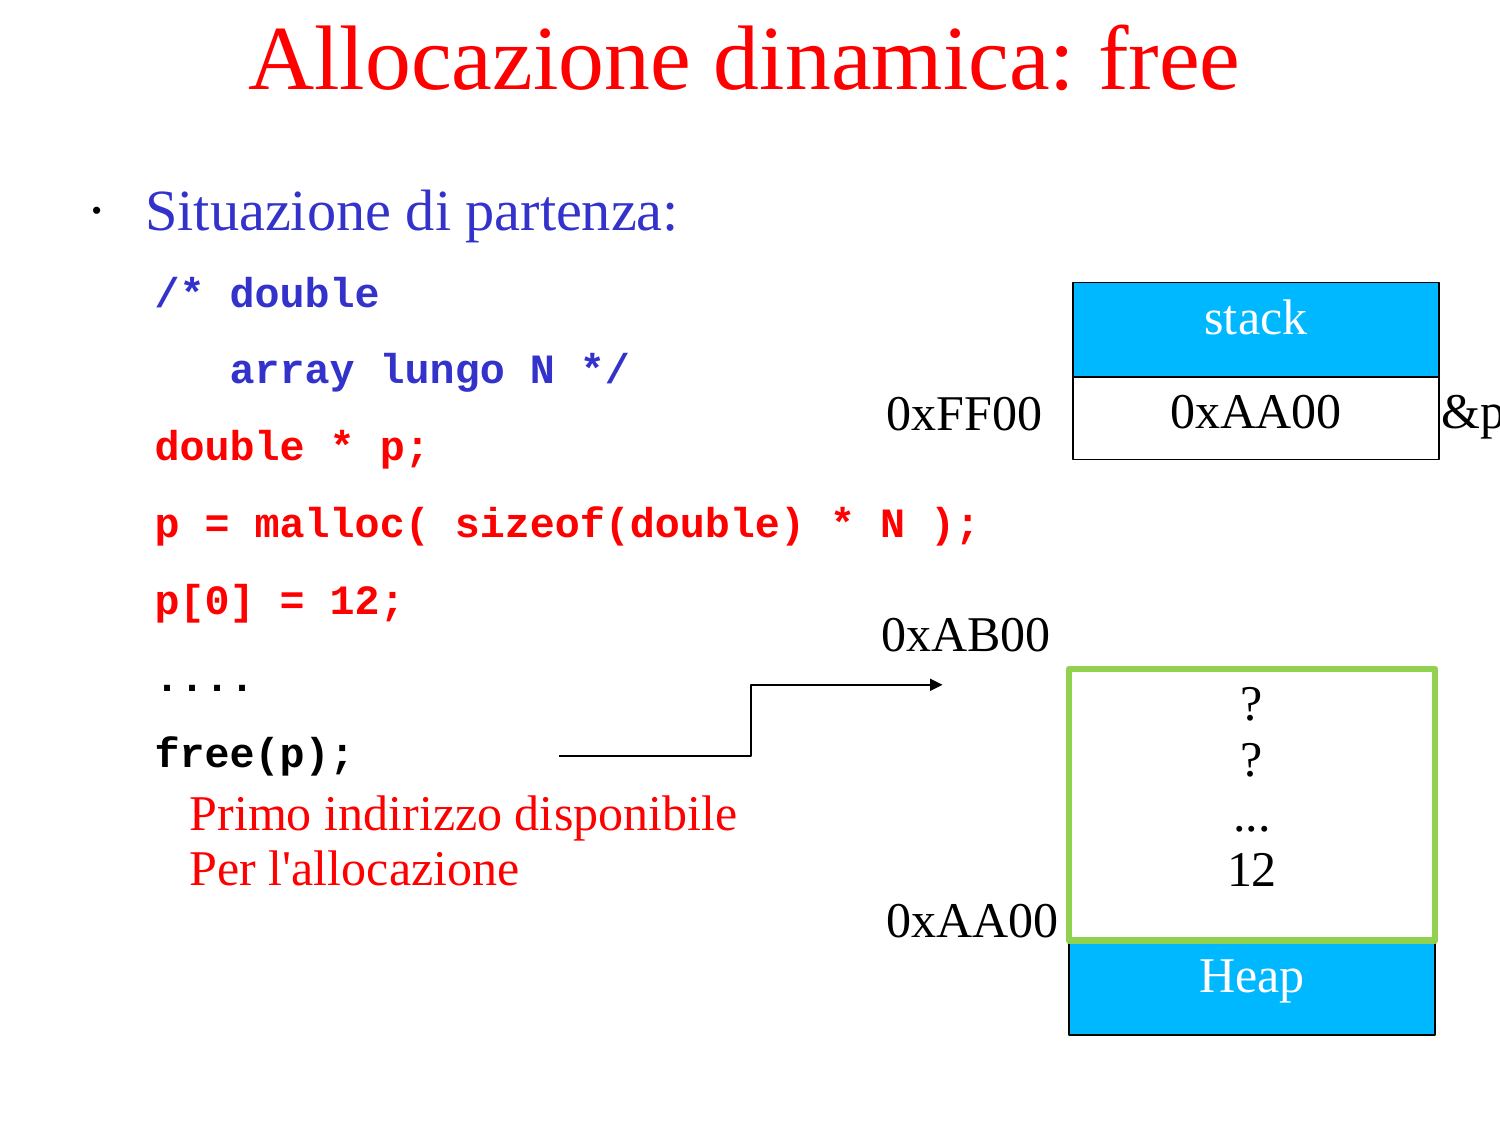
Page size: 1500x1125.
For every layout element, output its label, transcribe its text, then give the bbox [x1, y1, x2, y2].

text_box &p [1426, 377, 1500, 448]
title Allocazione dinamica: free [107, 0, 1383, 188]
list Situazione di partenza: /* double array lungo N */ double * p; p = malloc( sizeof(double) * N ); p[0] = 12; .... free(p); [64, 170, 1352, 1010]
text_box Heap [1068, 941, 1436, 1035]
text_box 0xAB00 [866, 599, 1091, 671]
text_box Primo indirizzo disponibile Per l'allocazione [174, 778, 757, 904]
text_box stack [1072, 282, 1440, 377]
text_box 0xAA00 [1072, 377, 1440, 460]
text_box 0xFF00 [871, 378, 1097, 450]
text_box ? ? ... 12 [1068, 668, 1436, 941]
text_box &p [1488, 407, 1499, 427]
text_box 0xAA00 [871, 886, 1097, 957]
